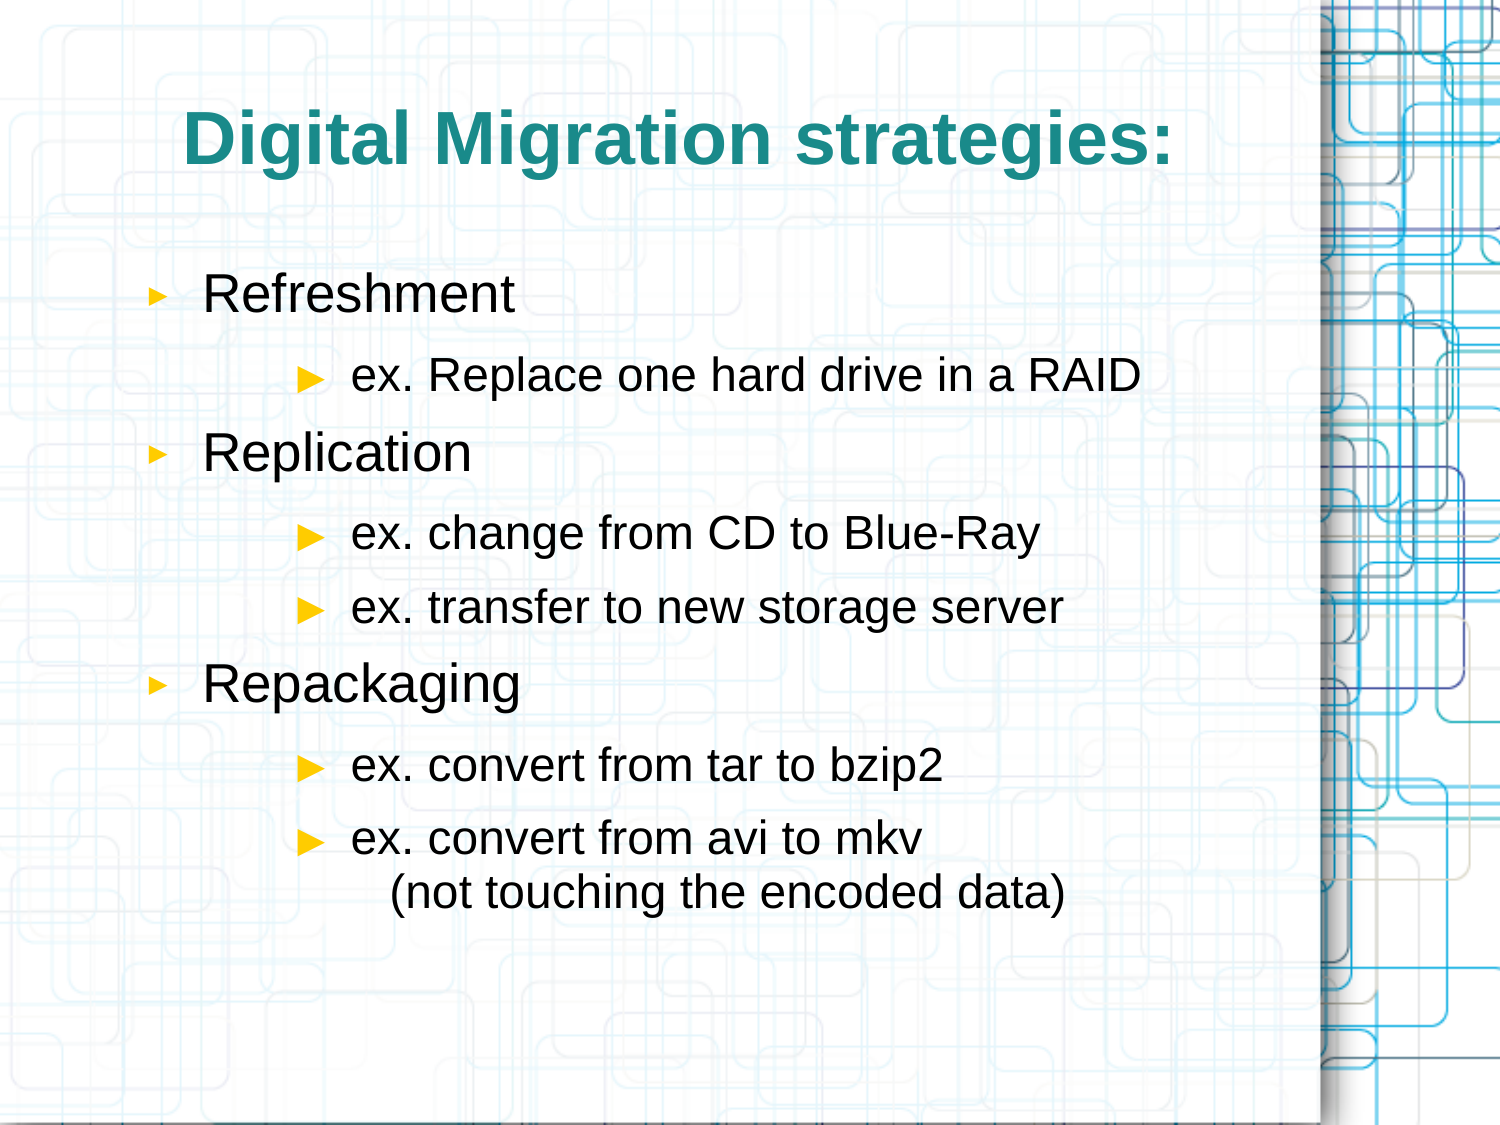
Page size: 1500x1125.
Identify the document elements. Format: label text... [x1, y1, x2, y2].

list Refreshment ex. Replace one hard drive in a RAID Replication ex. change from CD to Blue-Ray ex. transfer to new storage server Repackaging ex. convert from tar to bzip2 ex. convert from avi to mkv (not touching the encoded data) [131, 263, 1230, 1006]
picture [0, 0, 1500, 1125]
title Digital Migration strategies: [53, 44, 1286, 233]
